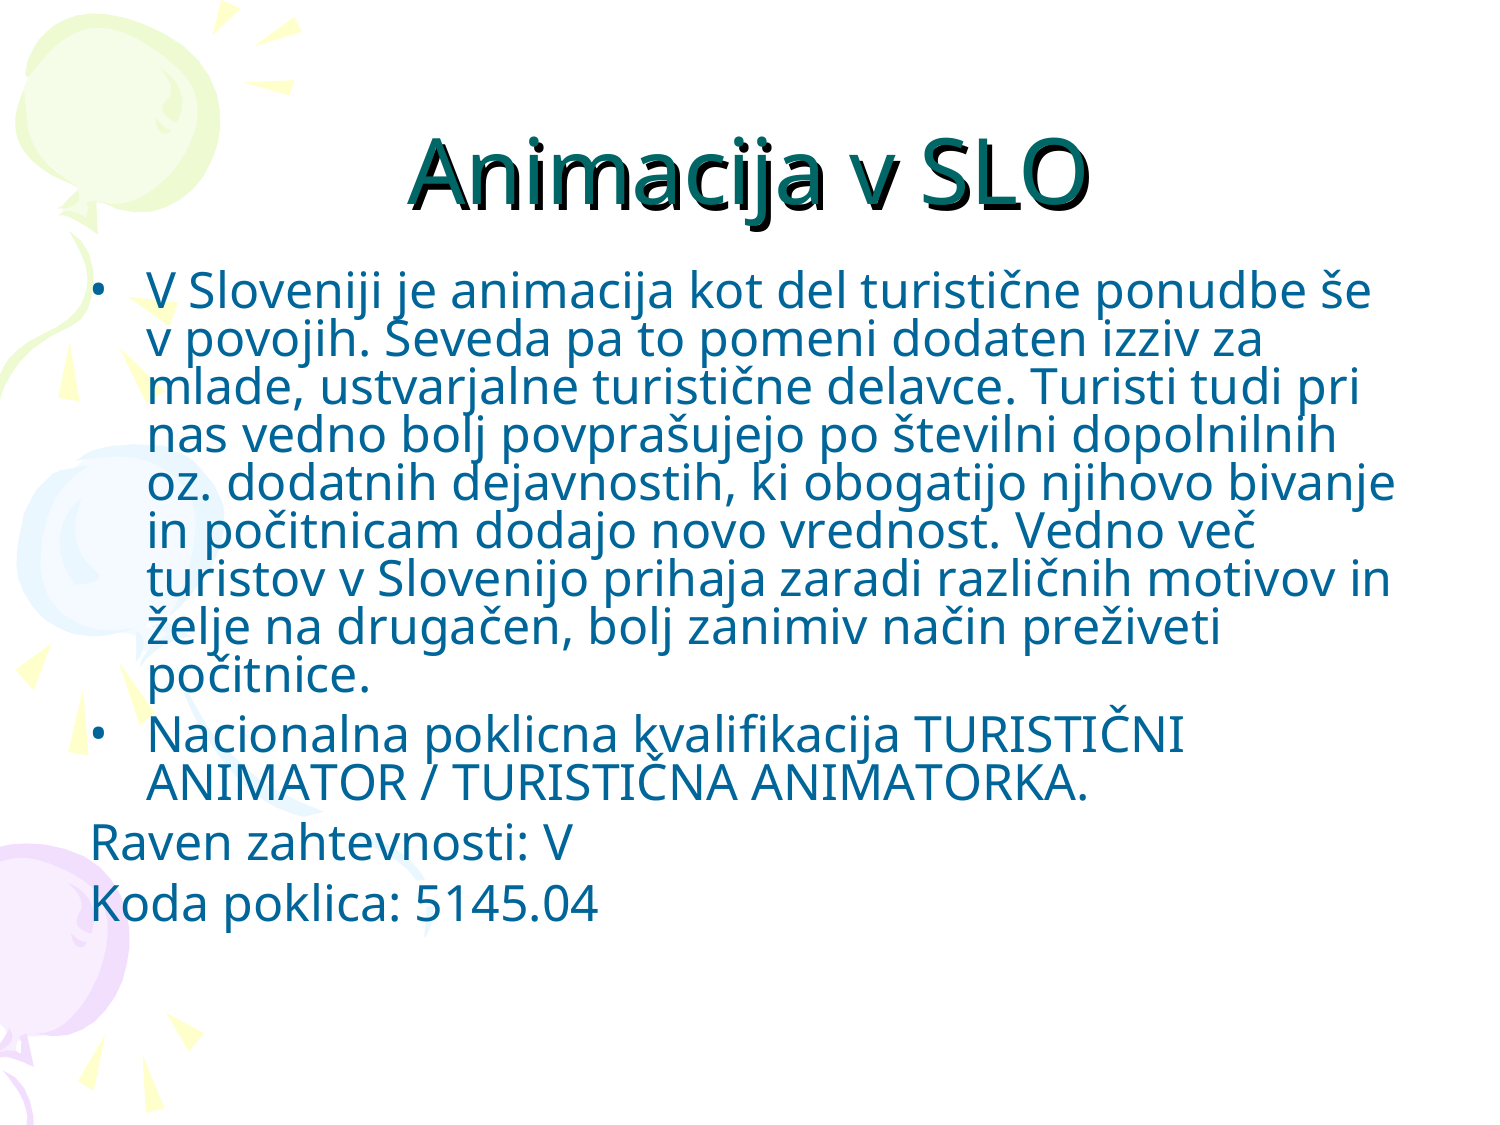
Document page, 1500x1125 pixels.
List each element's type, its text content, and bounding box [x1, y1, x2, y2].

title Animacija v SLO [72, 16, 1426, 233]
list V Sloveniji je animacija kot del turistične ponudbe še v povojih. Seveda pa to pomeni dodaten izziv za mlade, ustvarjalne turistične delavce. Turisti tudi pri nas vedno bolj povprašujejo po številni dopolnilnih oz. dodatnih dejavnostih, ki obogatijo njihovo bivanje in počitnicam dodajo novo vrednost. Vedno več turistov v Slovenijo prihaja zaradi različnih motivov in želje na drugačen, bolj zanimiv način preživeti počitnice. Nacionalna poklicna kvalifikacija TURISTIČNI ANIMATOR / TURISTIČNA ANIMATORKA. Raven zahtevnosti: V Koda poklica: 5145.04 [75, 262, 1426, 994]
